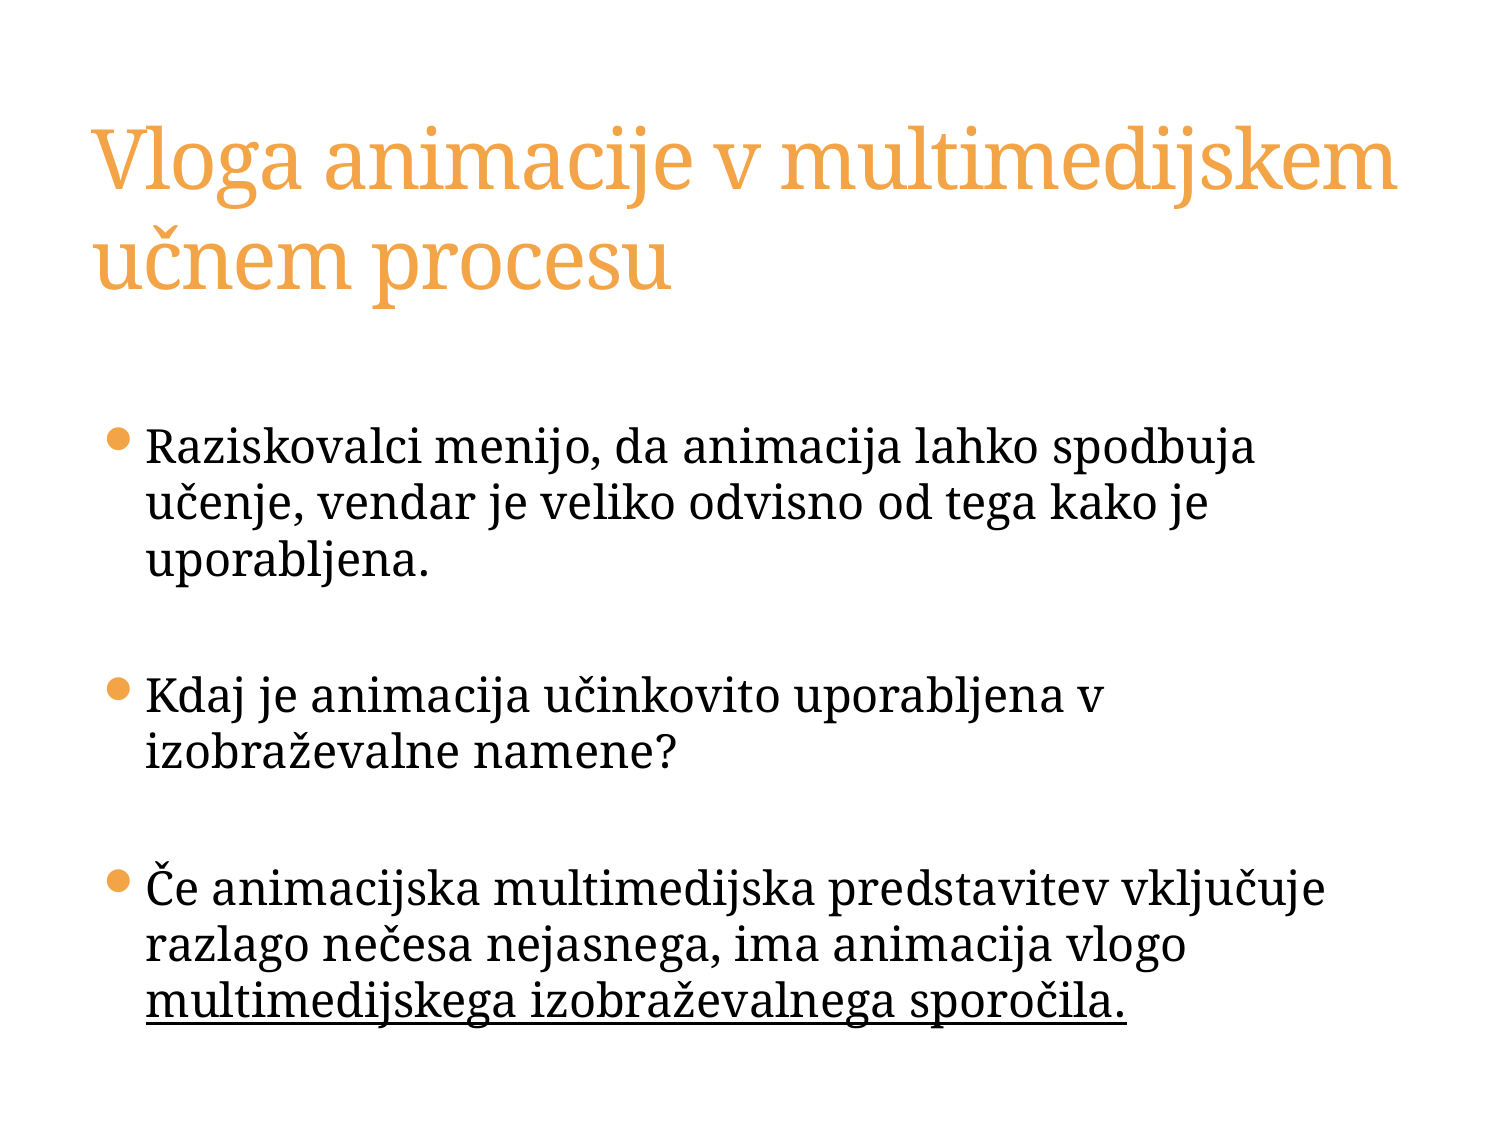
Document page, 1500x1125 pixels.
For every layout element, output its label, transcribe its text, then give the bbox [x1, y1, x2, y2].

title Vloga animacije v multimedijskem učnem procesu [76, 113, 1427, 314]
list Raziskovalci menijo, da animacija lahko spodbuja učenje, vendar je veliko odvisno od tega kako je uporabljena. Kdaj je animacija učinkovito uporabljena v izobraževalne namene? Če animacijska multimedijska predstavitev vključuje razlago nečesa nejasnega, ima animacija vlogo multimedijskega izobraževalnega sporočila. [88, 408, 1439, 1041]
